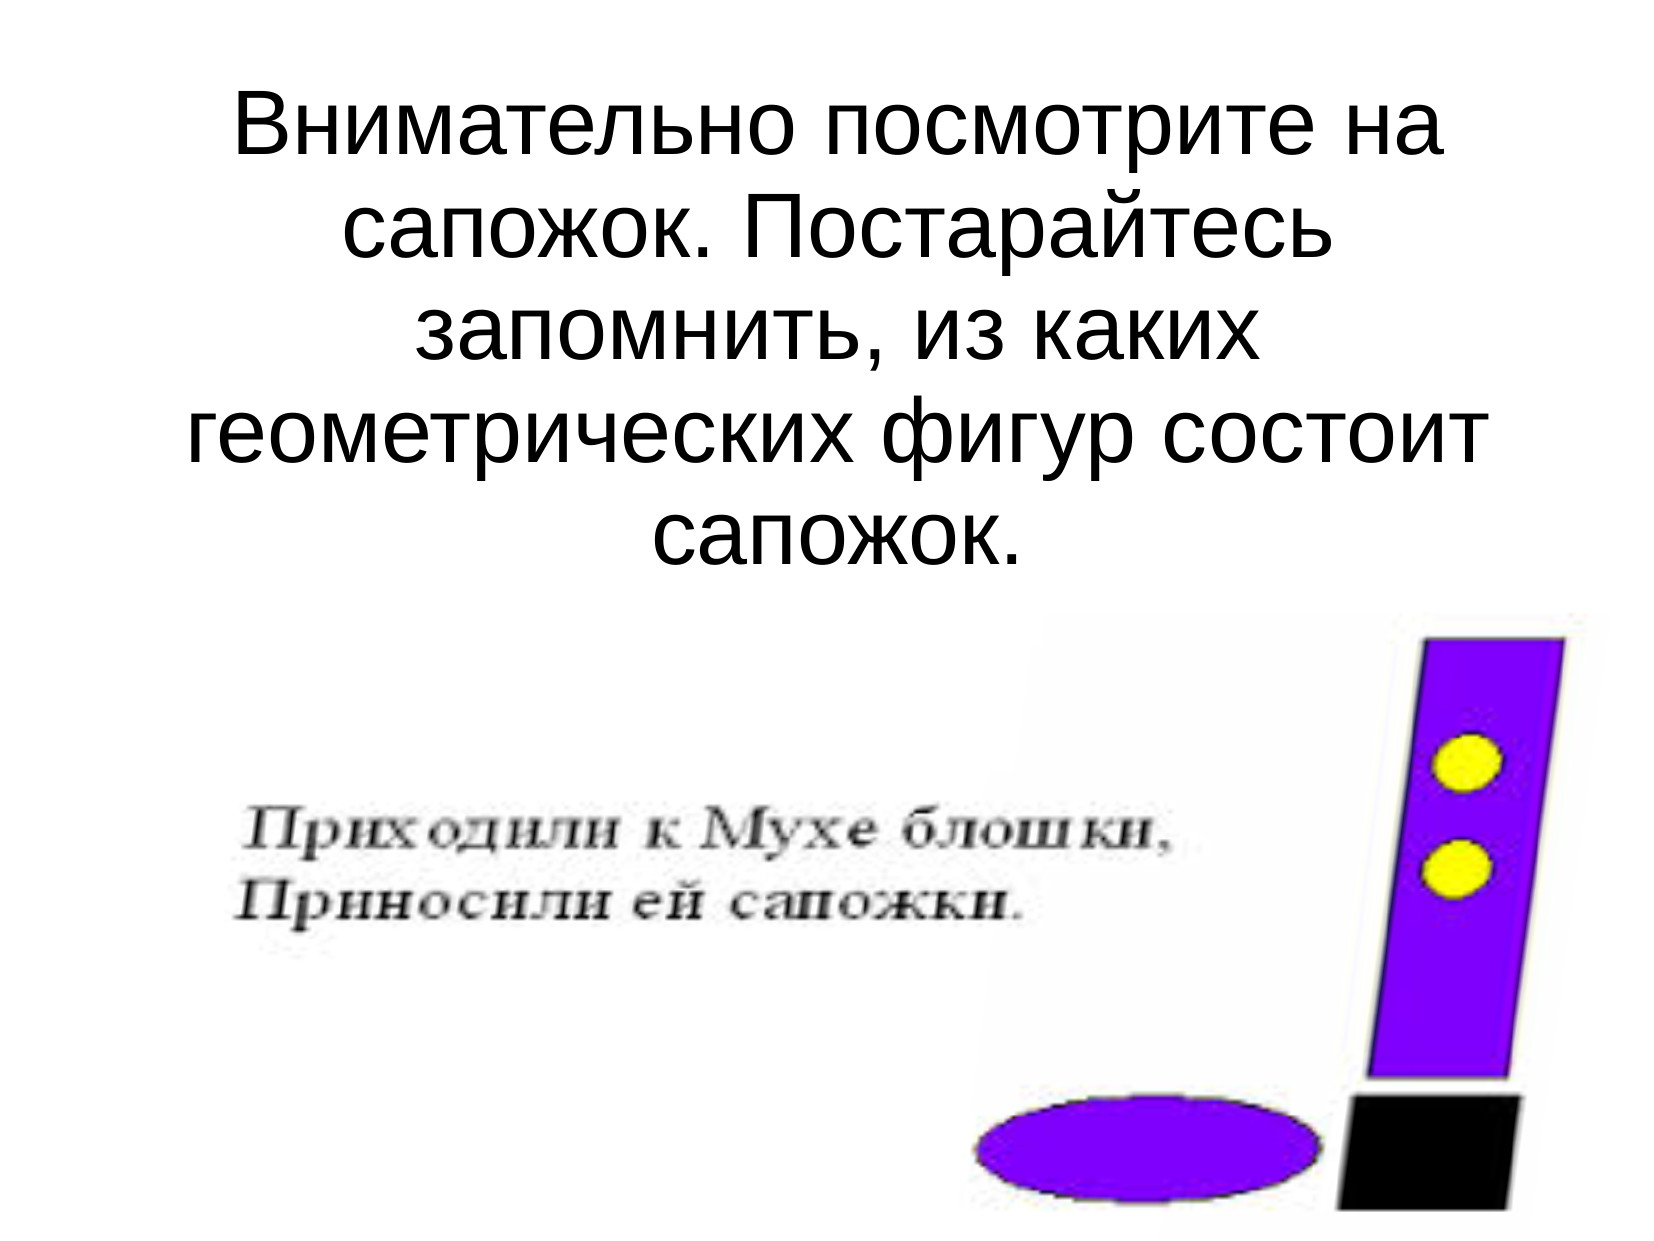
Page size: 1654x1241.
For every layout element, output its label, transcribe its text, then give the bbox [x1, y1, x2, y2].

title Внимательно посмотрите на сапожок. Постарайтесь запомнить, из каких геометрических фигур состоит сапожок. [94, 70, 1583, 585]
picture [141, 612, 1612, 1241]
